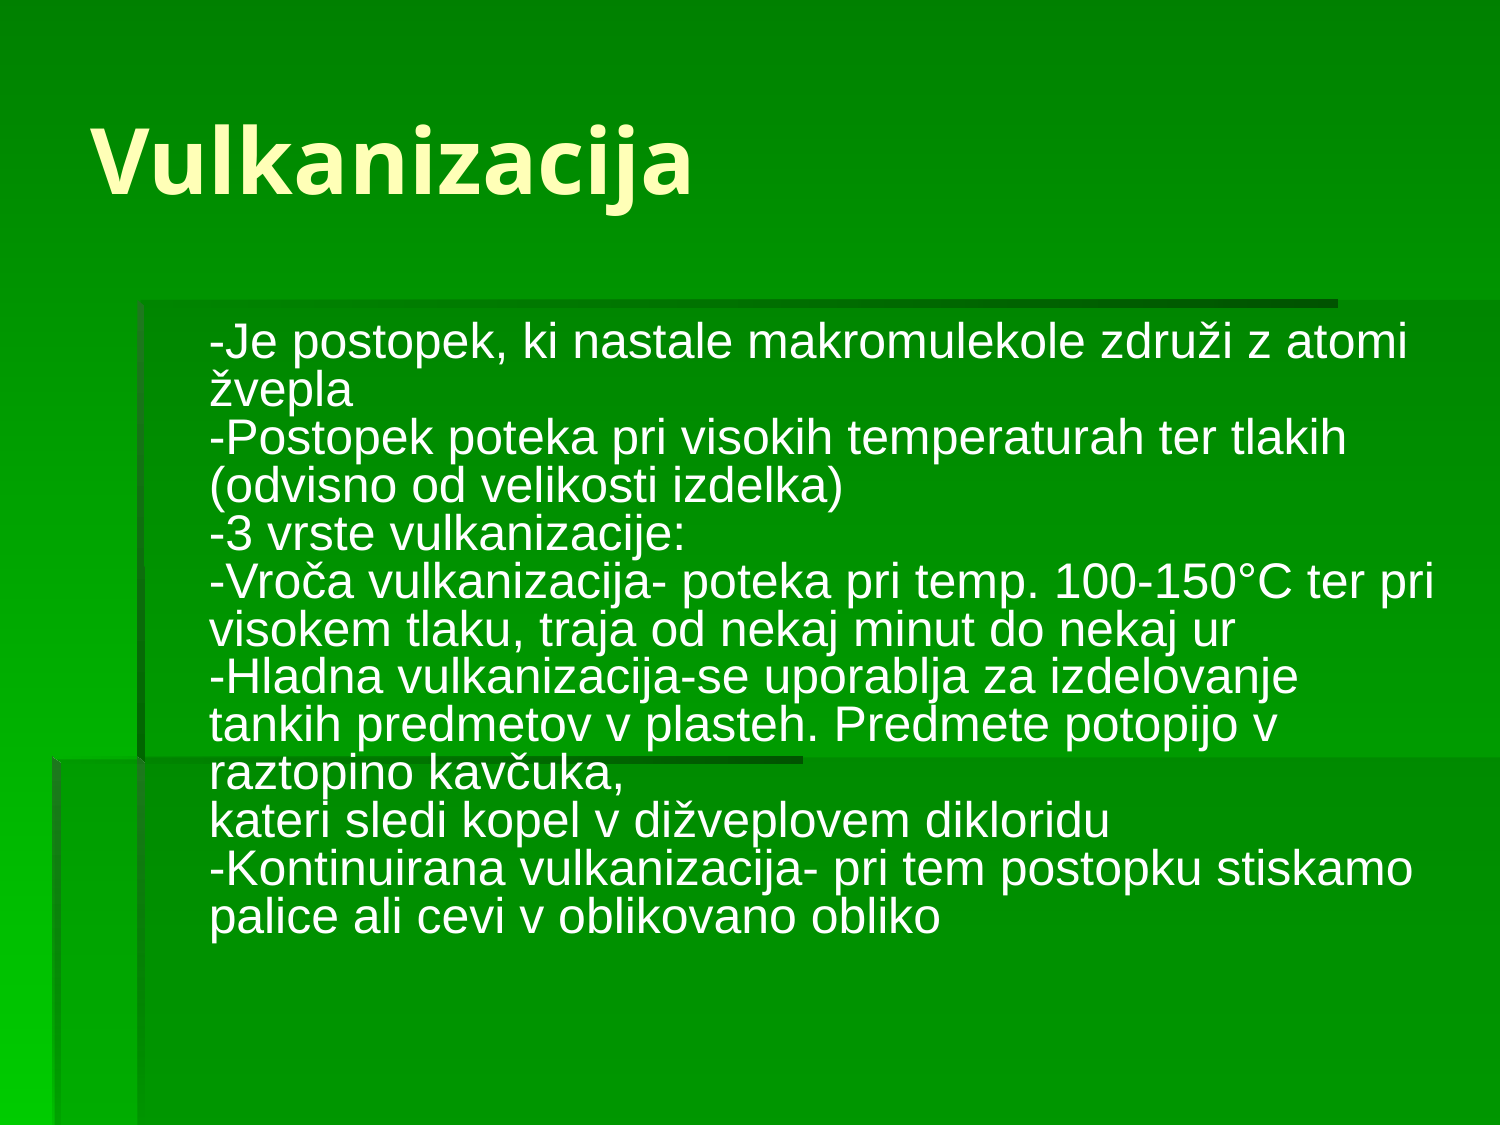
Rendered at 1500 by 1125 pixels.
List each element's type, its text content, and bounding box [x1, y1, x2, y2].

title Vulkanizacija [75, 40, 1451, 275]
list -Je postopek, ki nastale makromulekole združi z atomi žvepla -Postopek poteka pri visokih temperaturah ter tlakih (odvisno od velikosti izdelka) -3 vrste vulkanizacije: -Vroča vulkanizacija- poteka pri temp. 100-150°C ter pri visokem tlaku, traja od nekaj minut do nekaj ur -Hladna vulkanizacija-se uporablja za izdelovanje tankih predmetov v plasteh. Predmete potopijo v raztopino kavčuka, kateri sledi kopel v dižveplovem dikloridu -Kontinuirana vulkanizacija- pri tem postopku stiskamo palice ali cevi v oblikovano obliko [137, 312, 1451, 1000]
